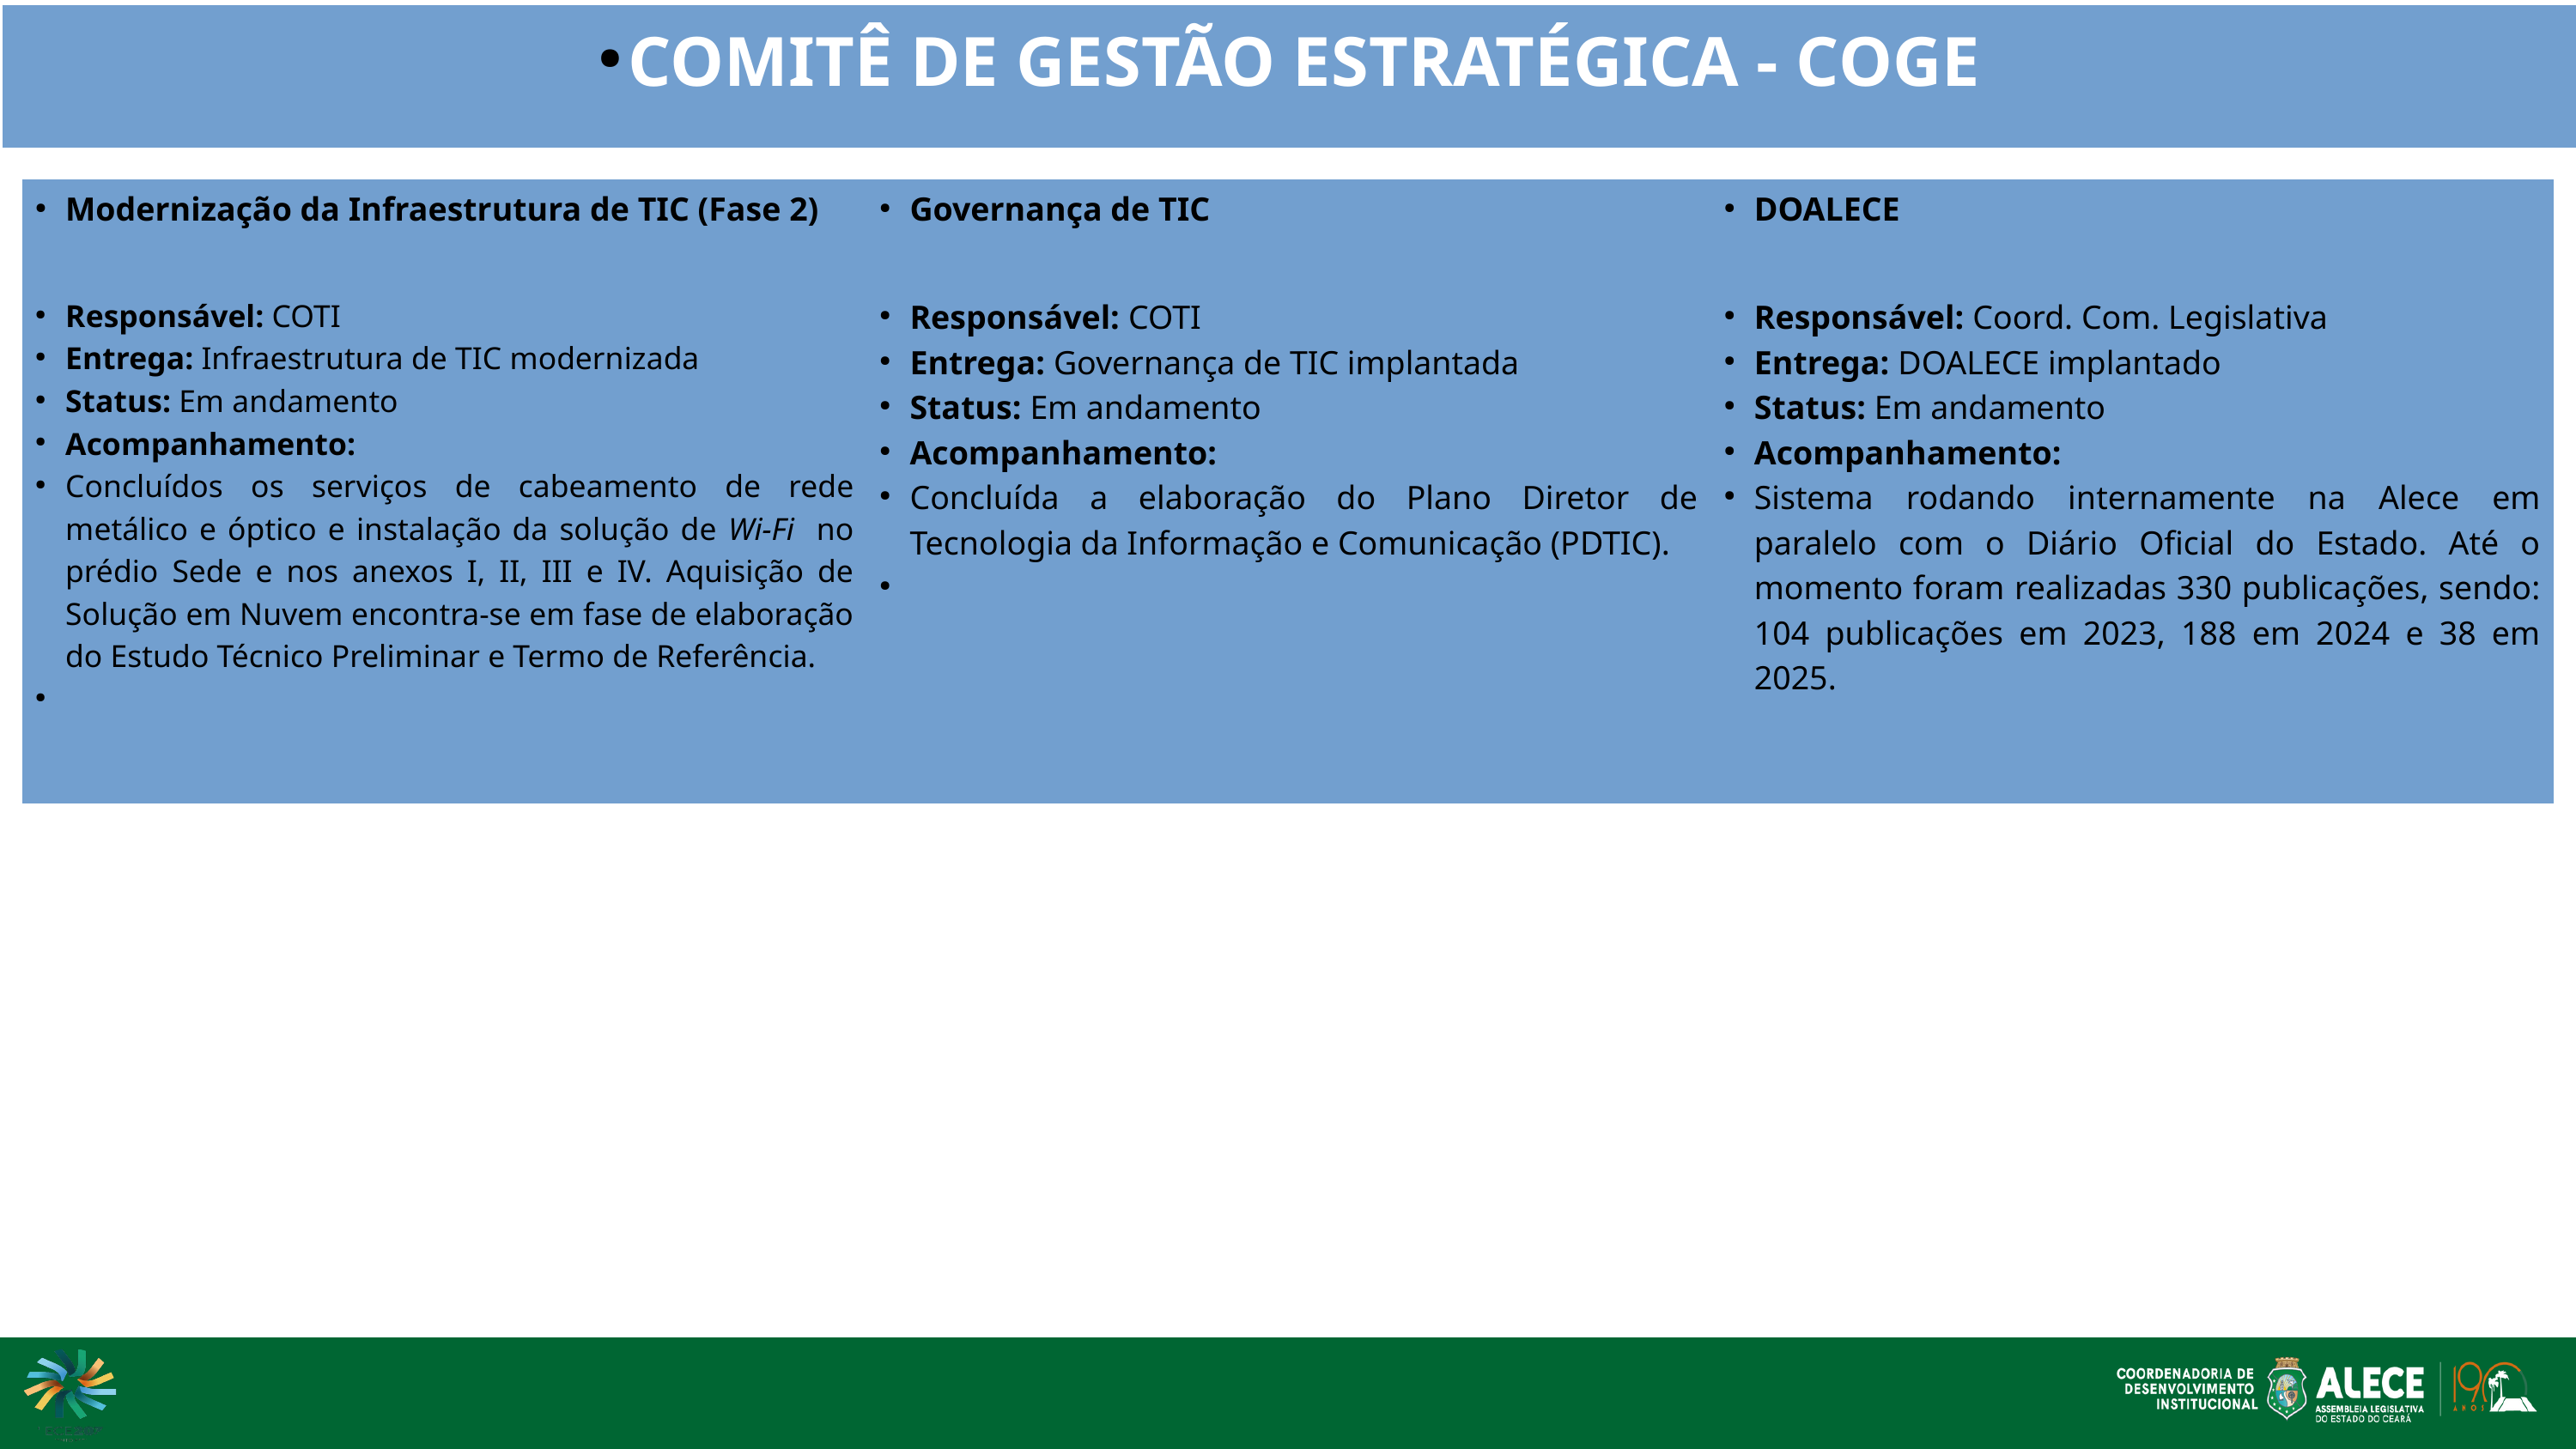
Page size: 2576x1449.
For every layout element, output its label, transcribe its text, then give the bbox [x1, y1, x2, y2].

table_header DOALECE [1711, 179, 2554, 288]
table_header Governança de TIC [866, 179, 1711, 288]
table_header COMITÊ DE GESTÃO ESTRATÉGICA - COGE [3, 5, 2576, 148]
table_cell Responsável: COTI Entrega: Infraestrutura de TIC modernizada Status: Em andamento Acompanhamento: Concluídos os serviços de cabeamento de rede metálico e óptico e instalação da solução de Wi-Fi no prédio Sede e nos anexos I, II, III e IV. Aquisição de Solução em Nuvem encontra-se em fase de elaboração do Estudo Técnico Preliminar e Termo de Referência. [22, 288, 866, 803]
table_header Modernização da Infraestrutura de TIC (Fase 2) [22, 179, 866, 288]
text_box [0, 1335, 2576, 1449]
table_cell Responsável: COTI Entrega: Governança de TIC implantada Status: Em andamento Acompanhamento: Concluída a elaboração do Plano Diretor de Tecnologia da Informação e Comunicação (PDTIC). [866, 288, 1711, 803]
table_cell Responsável: Coord. Com. Legislativa Entrega: DOALECE implantado Status: Em andamento Acompanhamento: Sistema rodando internamente na Alece em paralelo com o Diário Oficial do Estado. Até o momento foram realizadas 330 publicações, sendo: 104 publicações em 2023, 188 em 2024 e 38 em 2025. [1711, 288, 2554, 803]
